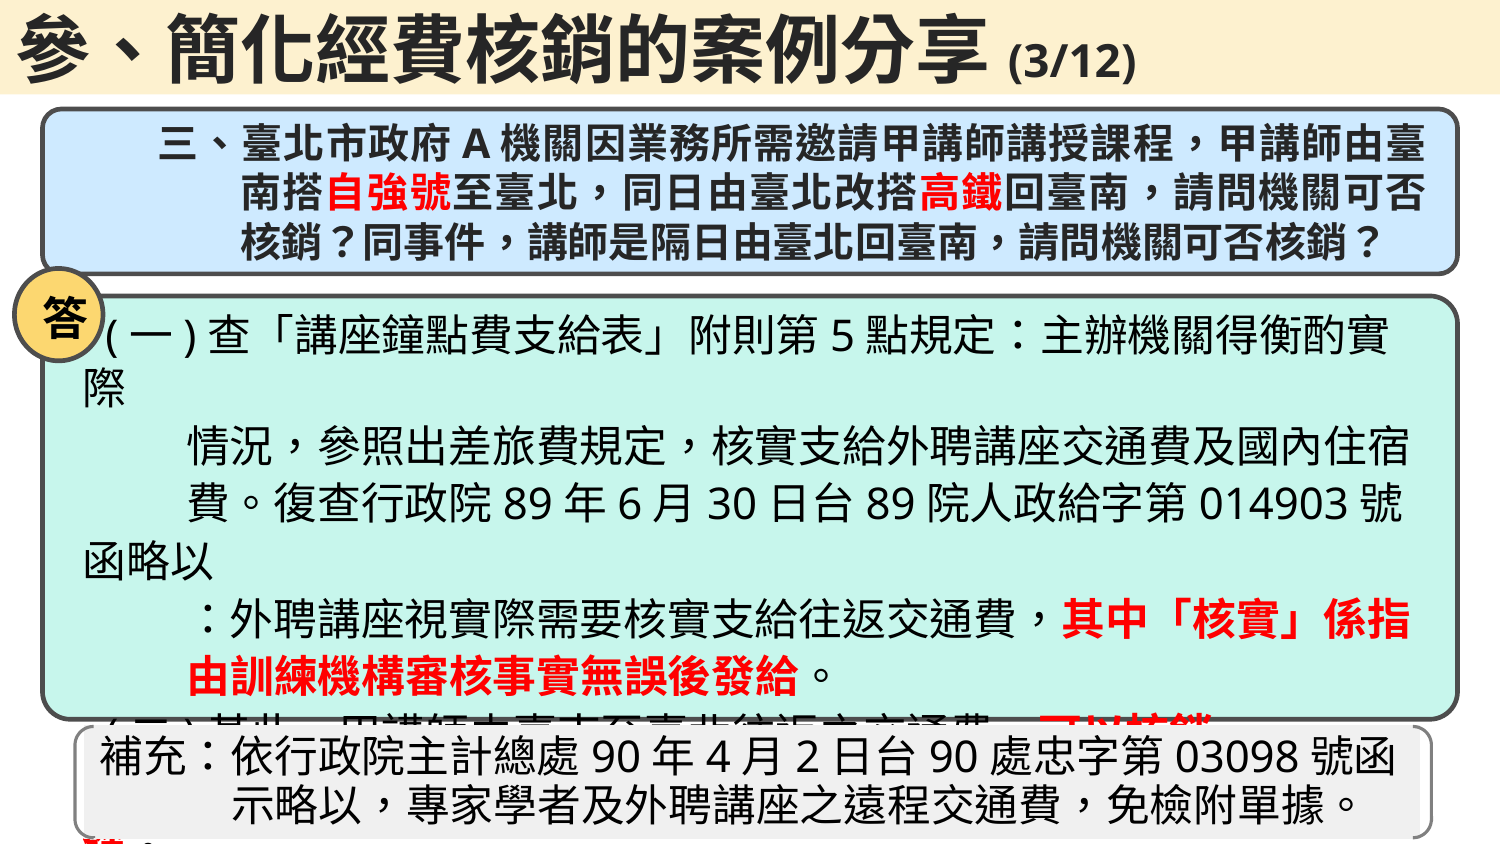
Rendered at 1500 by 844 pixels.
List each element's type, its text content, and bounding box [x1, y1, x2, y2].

text_box [492, 715, 533, 720]
text_box [1157, 715, 1176, 720]
text_box [783, 715, 793, 720]
text_box [667, 715, 702, 720]
list 三、臺北市政府A機關因業務所需邀請甲講師講授課程，甲講師由臺南搭自強號至臺北，同日由臺北改搭高鐵回臺南，請問機關可否核銷？同事件，講師是隔日由臺北回臺南，請問機關可否核銷？ [60, 108, 1442, 274]
text_box [581, 715, 664, 720]
text_box [886, 715, 914, 720]
text_box [914, 715, 939, 720]
text_box 29 [1420, 731, 1429, 834]
text_box [796, 715, 840, 720]
text_box [42, 109, 60, 269]
text_box [435, 715, 489, 720]
text_box (一)查「講座鐘點費支給表」附則第5點規定：主辦機關得衡酌實際 情況，參照出差旅費規定，核實支給外聘講座交通費及國內住宿 費。復查行政院89年6月30日台89院人政給字第014903號函略以 ：外聘講座視實際需要核實支給往返交通費，其中「核實」係指 由訓練機構審核事實無誤後發給。 (二)基此，甲講師由臺南至臺北往返之交通費，可以核銷。 (三)又依前開規定，甲講師隔日由臺北回臺南之事實無誤，仍可核銷。 [67, 300, 1441, 715]
text_box [1116, 715, 1132, 720]
text_box [1137, 715, 1152, 720]
text_box [417, 715, 434, 720]
text_box [267, 715, 275, 720]
text_box 29 [1137, 671, 1498, 844]
text_box [279, 715, 391, 720]
text_box [978, 715, 1088, 720]
text_box [100, 295, 1458, 720]
text_box 補充：依行政院主計總處90年4月2日台90處忠字第03098號函示略以，專家學者及外聘講座之遠程交通費，免檢附單據。 [84, 725, 1420, 839]
text_box 29 [1154, 720, 1173, 725]
text_box [942, 715, 965, 720]
text_box [392, 715, 404, 720]
text_box [1094, 715, 1115, 720]
text_box [705, 715, 713, 720]
text_box [42, 358, 218, 720]
text_box [742, 715, 759, 720]
text_box 29 [1186, 720, 1197, 725]
text_box 答 [14, 268, 103, 361]
text_box [760, 715, 782, 720]
text_box [1442, 109, 1458, 274]
text_box 參、簡化經費核銷的案例分享(3/12) [0, 0, 1500, 95]
text_box [716, 715, 741, 720]
text_box [536, 715, 577, 720]
text_box [240, 715, 264, 720]
text_box [842, 715, 884, 720]
